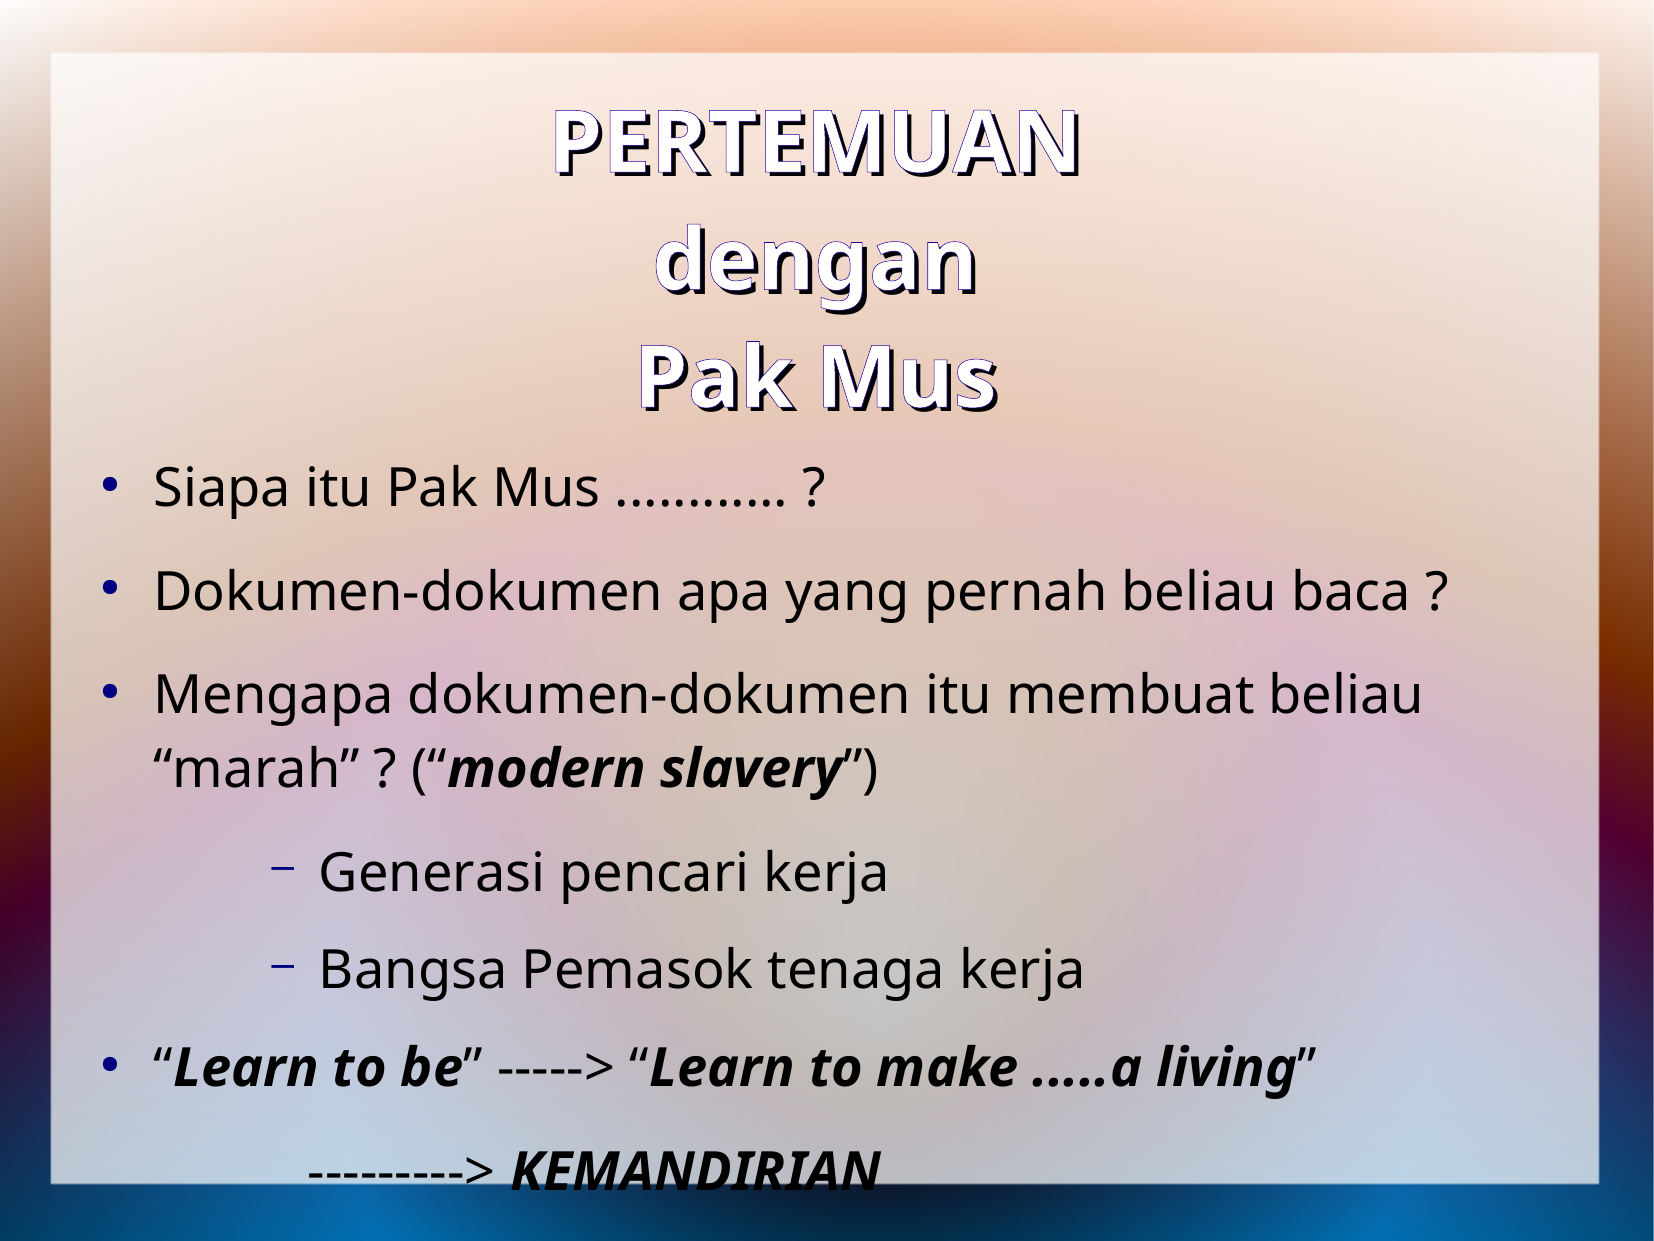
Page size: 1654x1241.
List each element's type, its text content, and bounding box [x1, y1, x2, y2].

picture [0, 0, 1654, 1241]
list Siapa itu Pak Mus ............ ? Dokumen-dokumen apa yang pernah beliau baca ? Mengapa dokumen-dokumen itu membuat beliau “marah” ? (“modern slavery”) Generasi pencari kerja Bangsa Pemasok tenaga kerja “Learn to be” -----> “Learn to make .....a living” ---------> KEMANDIRIAN [82, 448, 1571, 1169]
title PERTEMUAN dengan Pak Mus [70, 110, 1560, 402]
